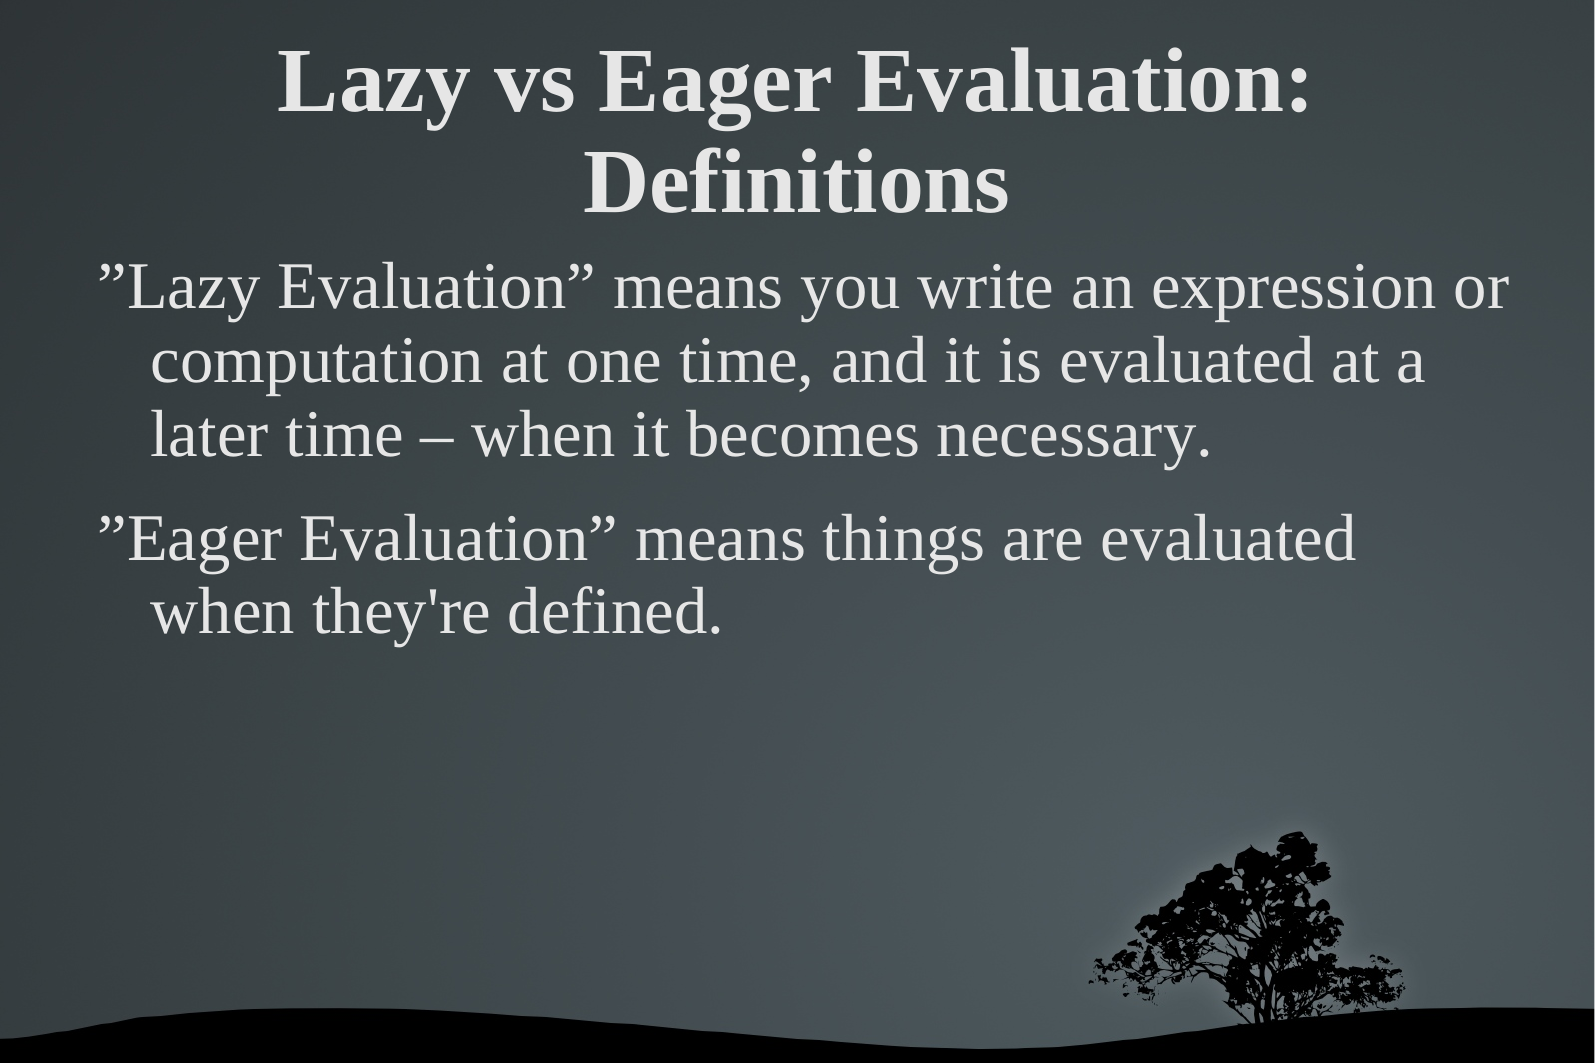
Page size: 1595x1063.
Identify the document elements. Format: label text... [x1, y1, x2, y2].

picture [0, 0, 1595, 1063]
title Lazy vs Eager Evaluation: Definitions [79, 11, 1515, 248]
list ”Lazy Evaluation” means you write an expression or computation at one time, and it is evaluated at a later time – when it becomes necessary. ”Eager Evaluation” means things are evaluated when they're defined. [79, 248, 1515, 951]
